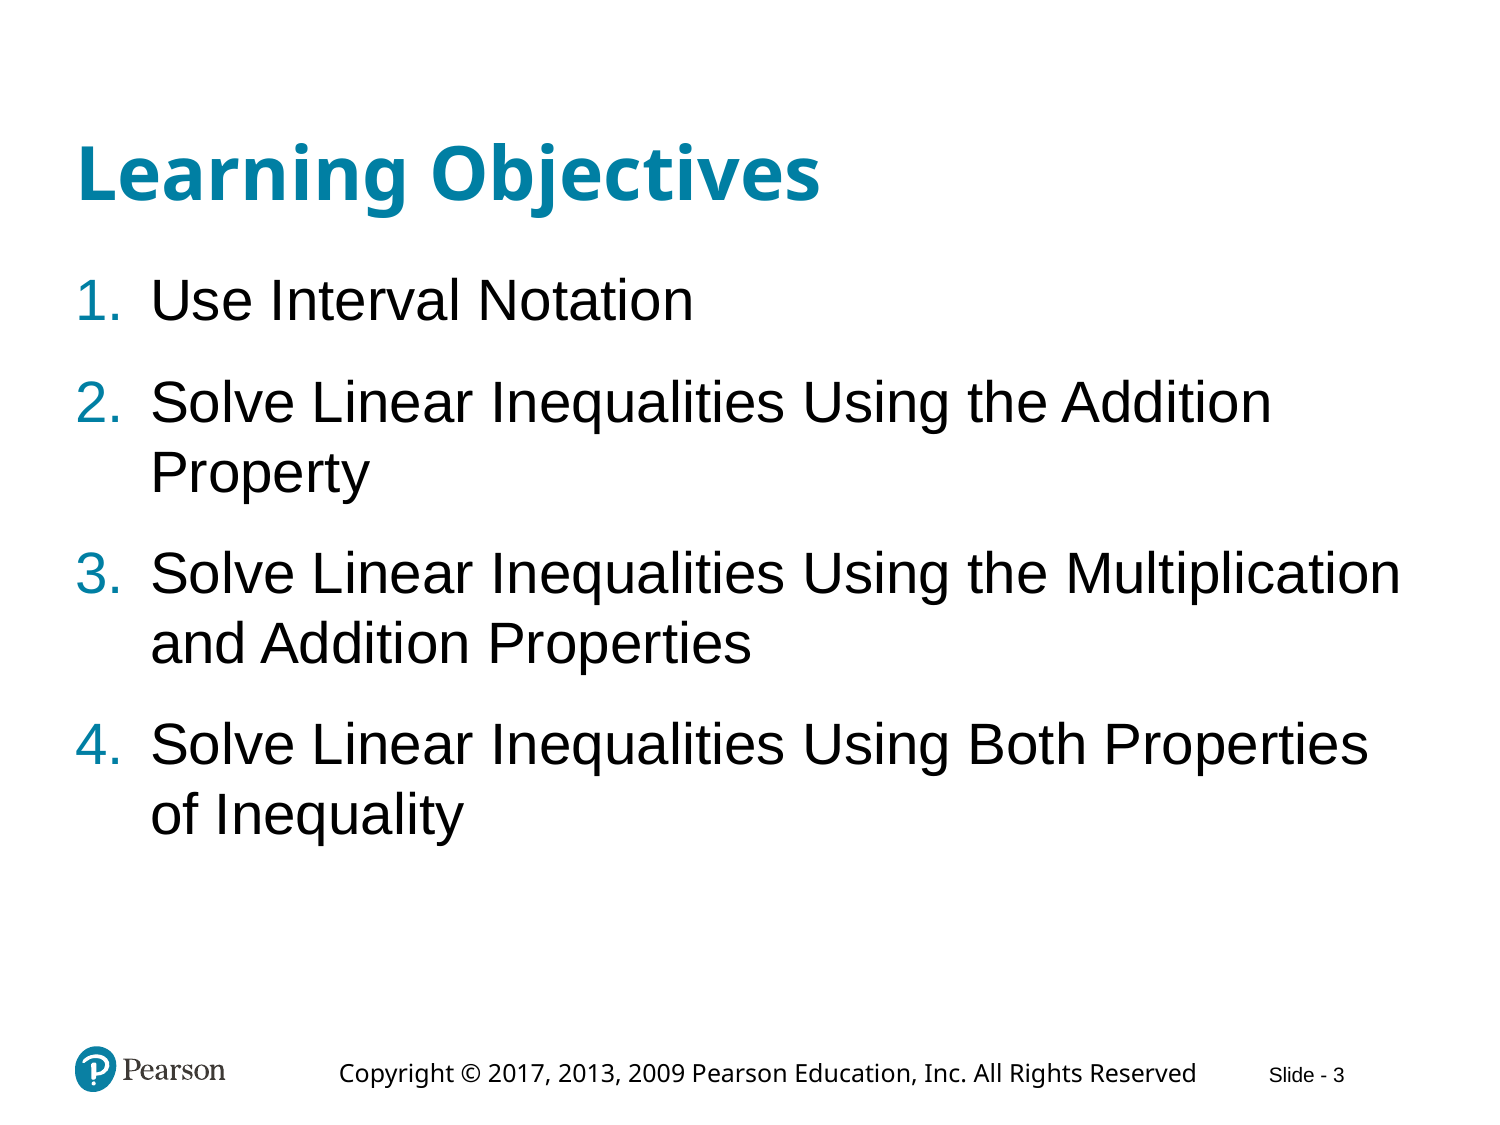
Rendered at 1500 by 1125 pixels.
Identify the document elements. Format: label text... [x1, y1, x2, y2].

list Use Interval Notation Solve Linear Inequalities Using the Addition Property Solve Linear Inequalities Using the Multiplication and Addition Properties Solve Linear Inequalities Using Both Properties of Inequality [75, 262, 1425, 963]
title Learning Objectives [75, 35, 1425, 216]
